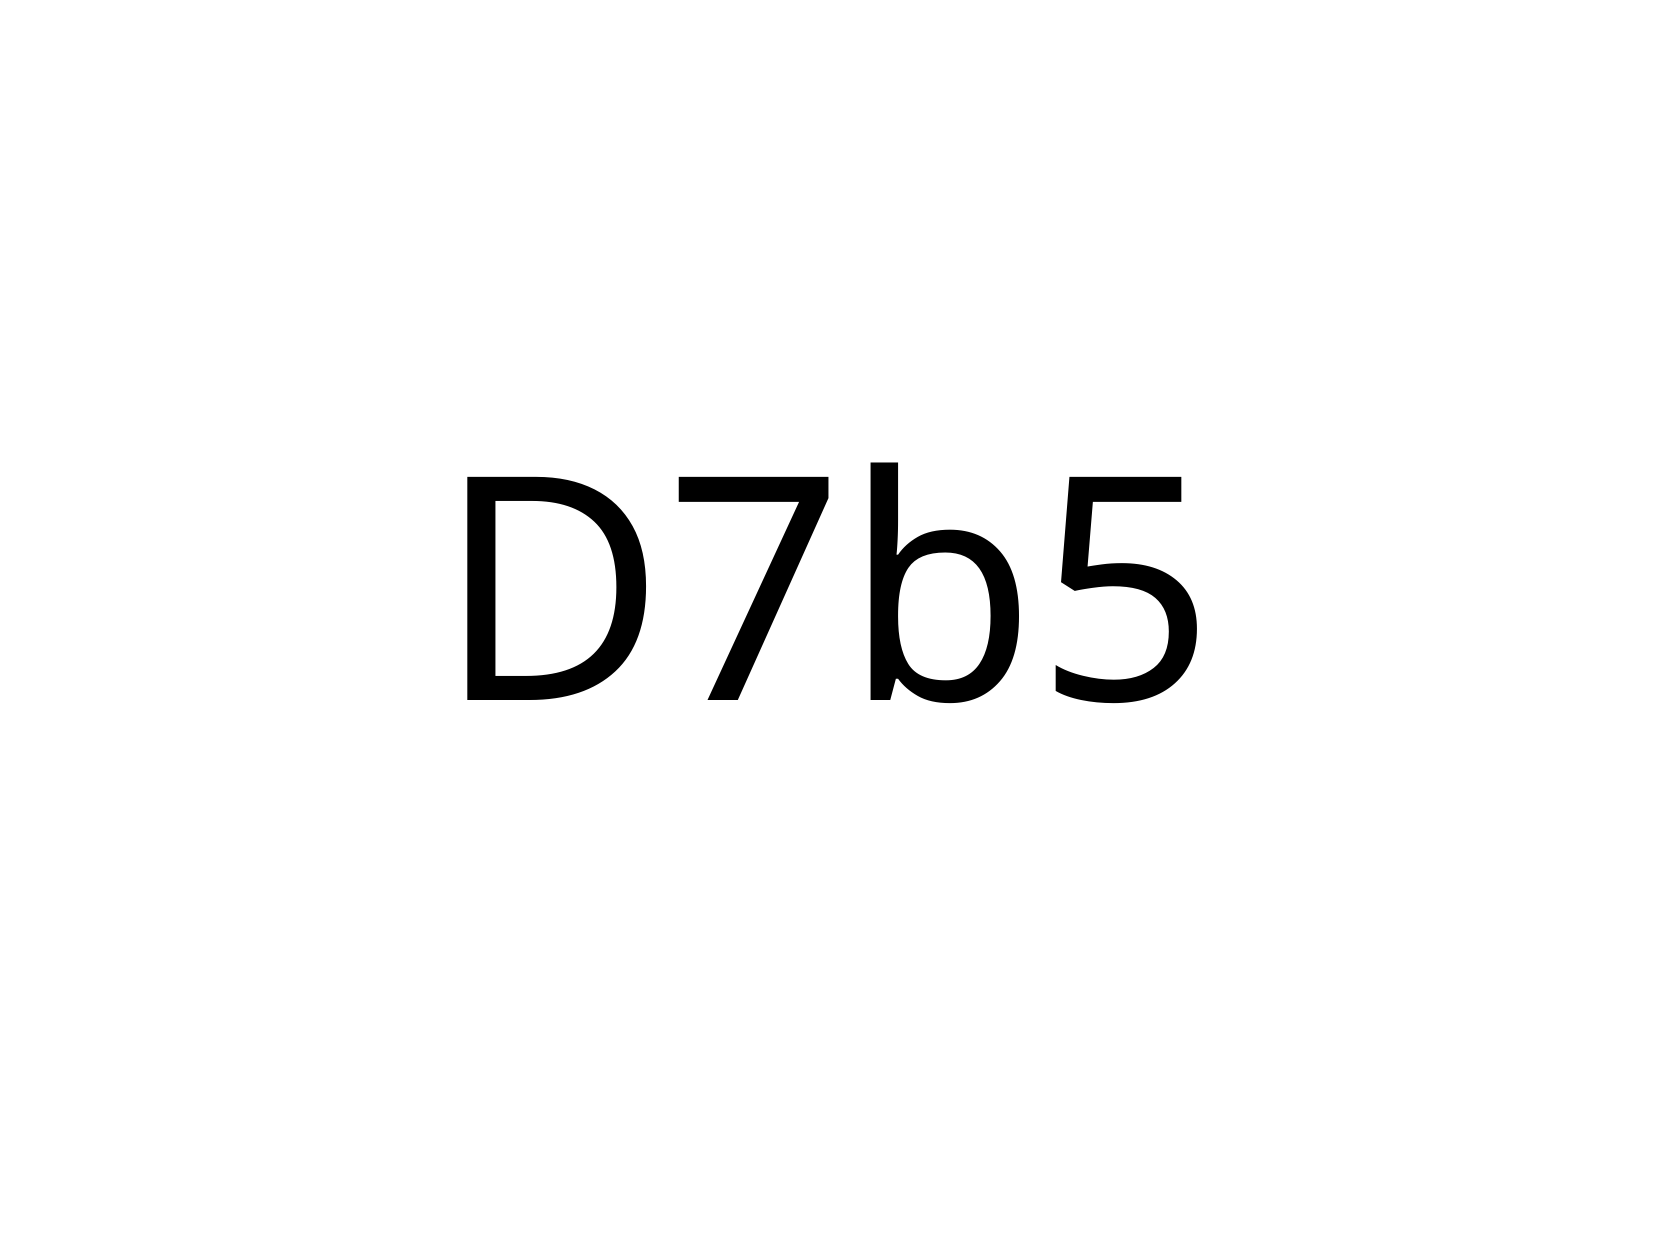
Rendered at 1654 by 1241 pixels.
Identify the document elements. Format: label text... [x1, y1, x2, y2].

subtitle D7b5 [82, 49, 1571, 1109]
